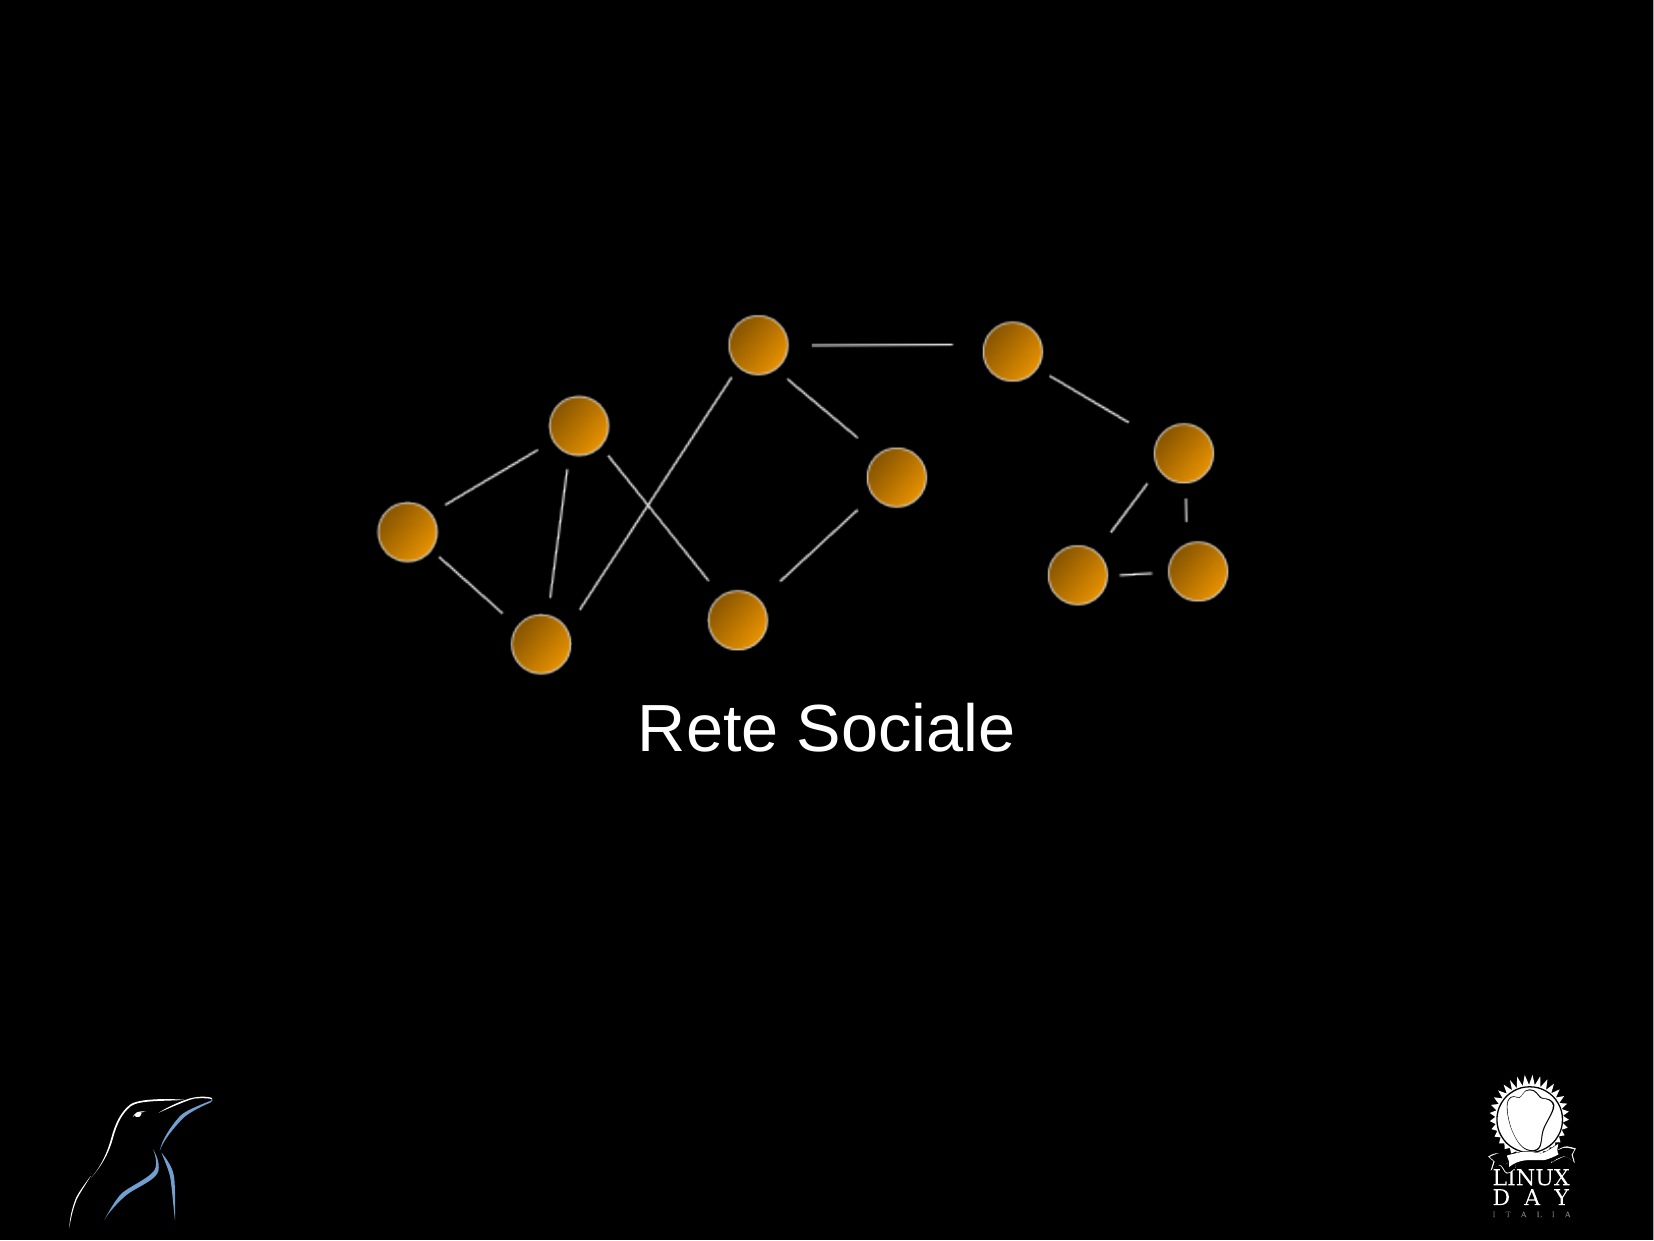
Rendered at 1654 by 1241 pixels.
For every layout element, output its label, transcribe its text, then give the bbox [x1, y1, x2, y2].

subtitle Rete Sociale [82, 49, 1571, 1109]
picture [340, 295, 1276, 865]
